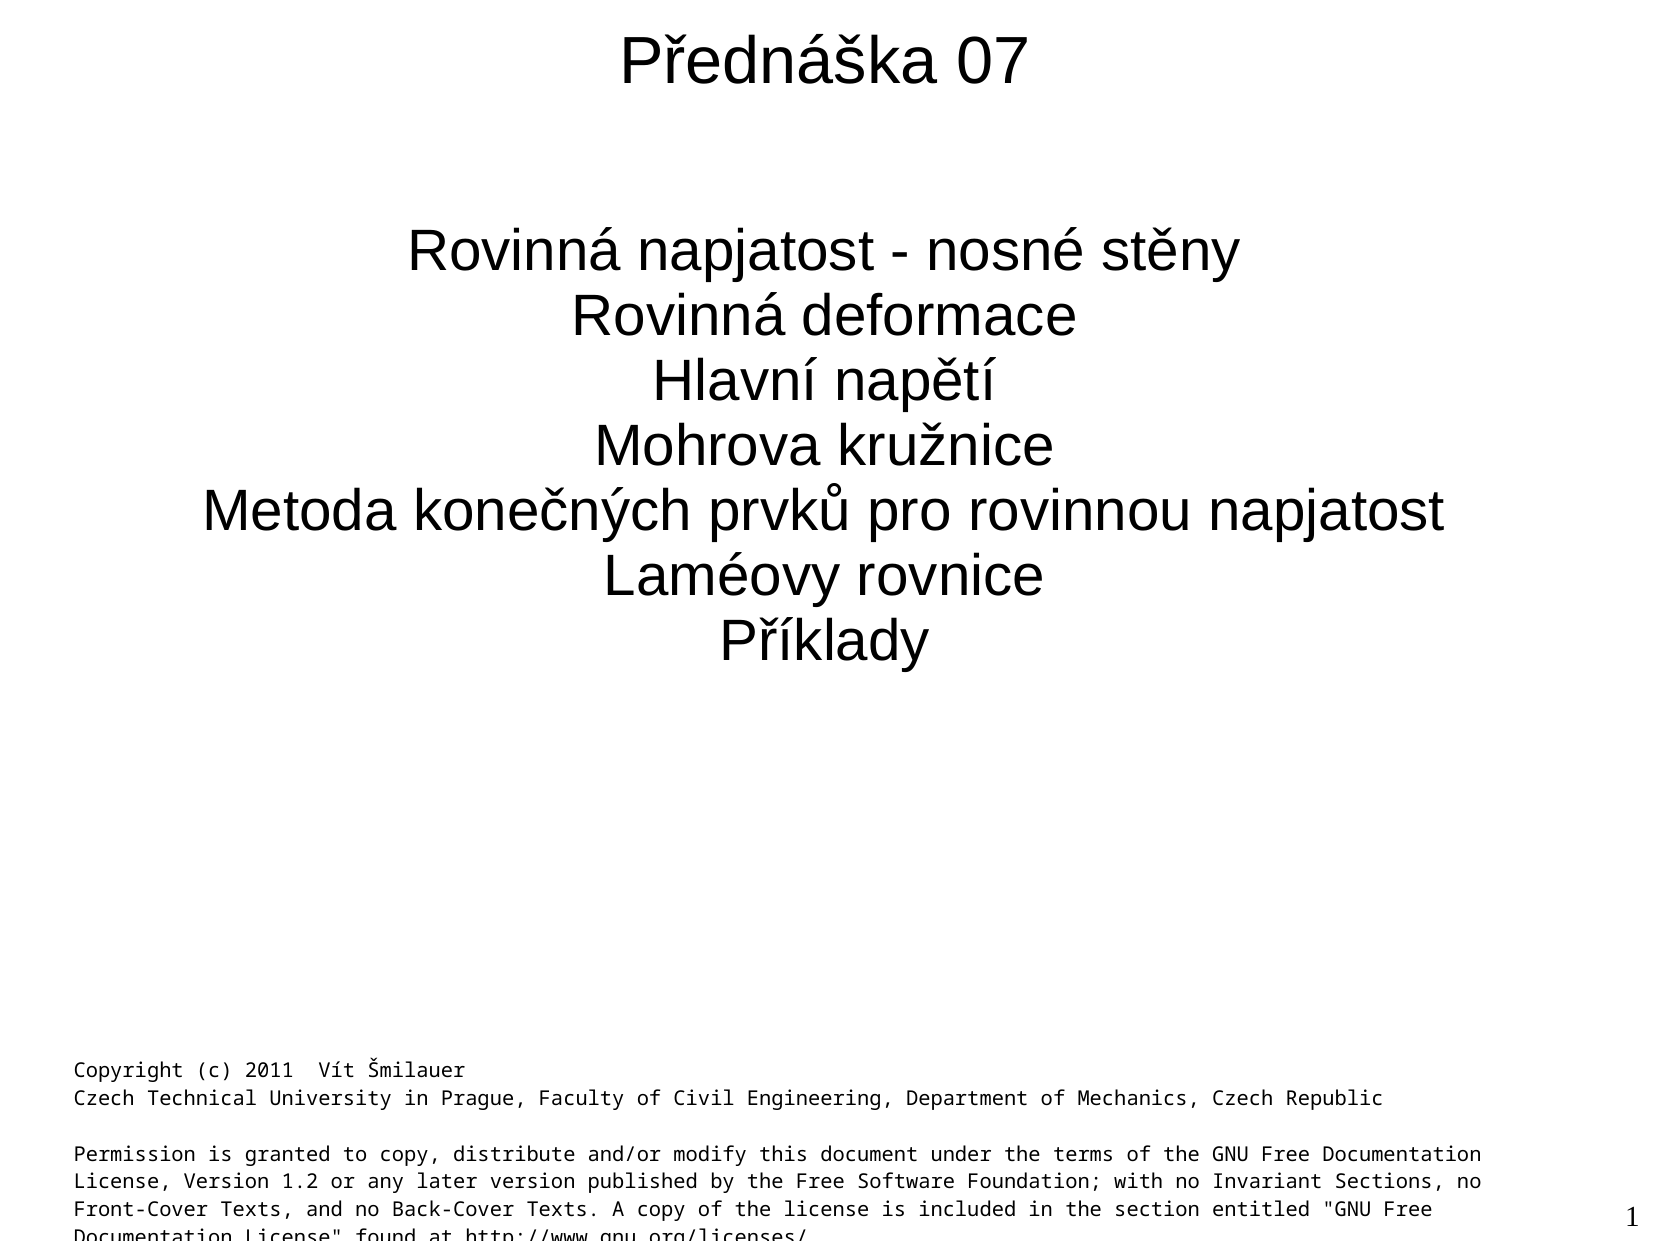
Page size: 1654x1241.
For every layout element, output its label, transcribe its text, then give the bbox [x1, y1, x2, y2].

text_box Copyright (c) 2011 Vít Šmilauer Czech Technical University in Prague, Faculty of Civil Engineering, Department of Mechanics, Czech Republic Permission is granted to copy, distribute and/or modify this document under the terms of the GNU Free Documentation License, Version 1.2 or any later version published by the Free Software Foundation; with no Invariant Sections, no Front-Cover Texts, and no Back-Cover Texts. A copy of the license is included in the section entitled "GNU Free Documentation License" found at http://www.gnu.org/licenses/ [58, 1048, 1535, 1241]
subtitle Rovinná napjatost - nosné stěny Rovinná deformace Hlavní napětí Mohrova kružnice Metoda konečných prvků pro rovinnou napjatost Laméovy rovnice Příklady [37, 8, 1613, 949]
